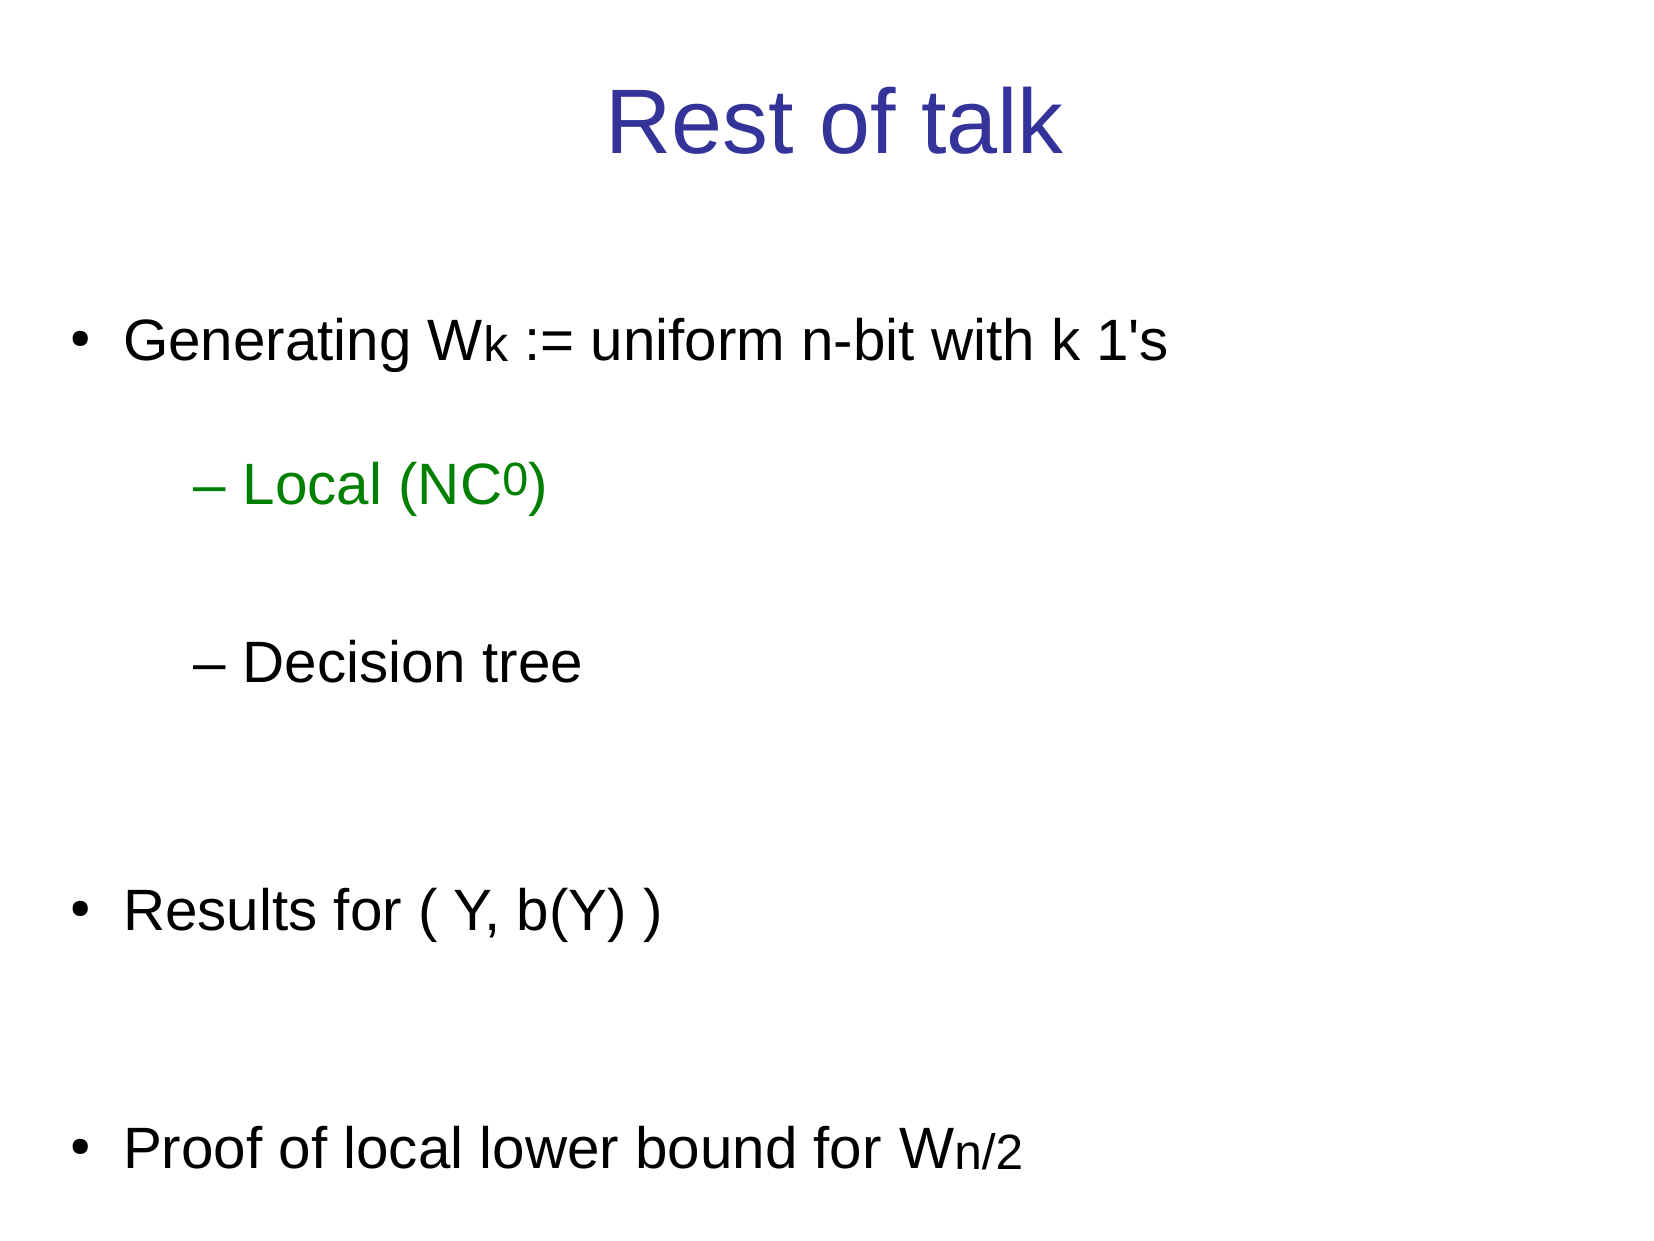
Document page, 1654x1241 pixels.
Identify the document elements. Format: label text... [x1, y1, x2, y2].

list Generating Wk := uniform n-bit with k 1's – Local (NC0) – Decision tree Results for ( Y, b(Y) ) Proof of local lower bound for Wn/2 [37, 300, 1613, 1241]
title Rest of talk [131, 18, 1538, 226]
